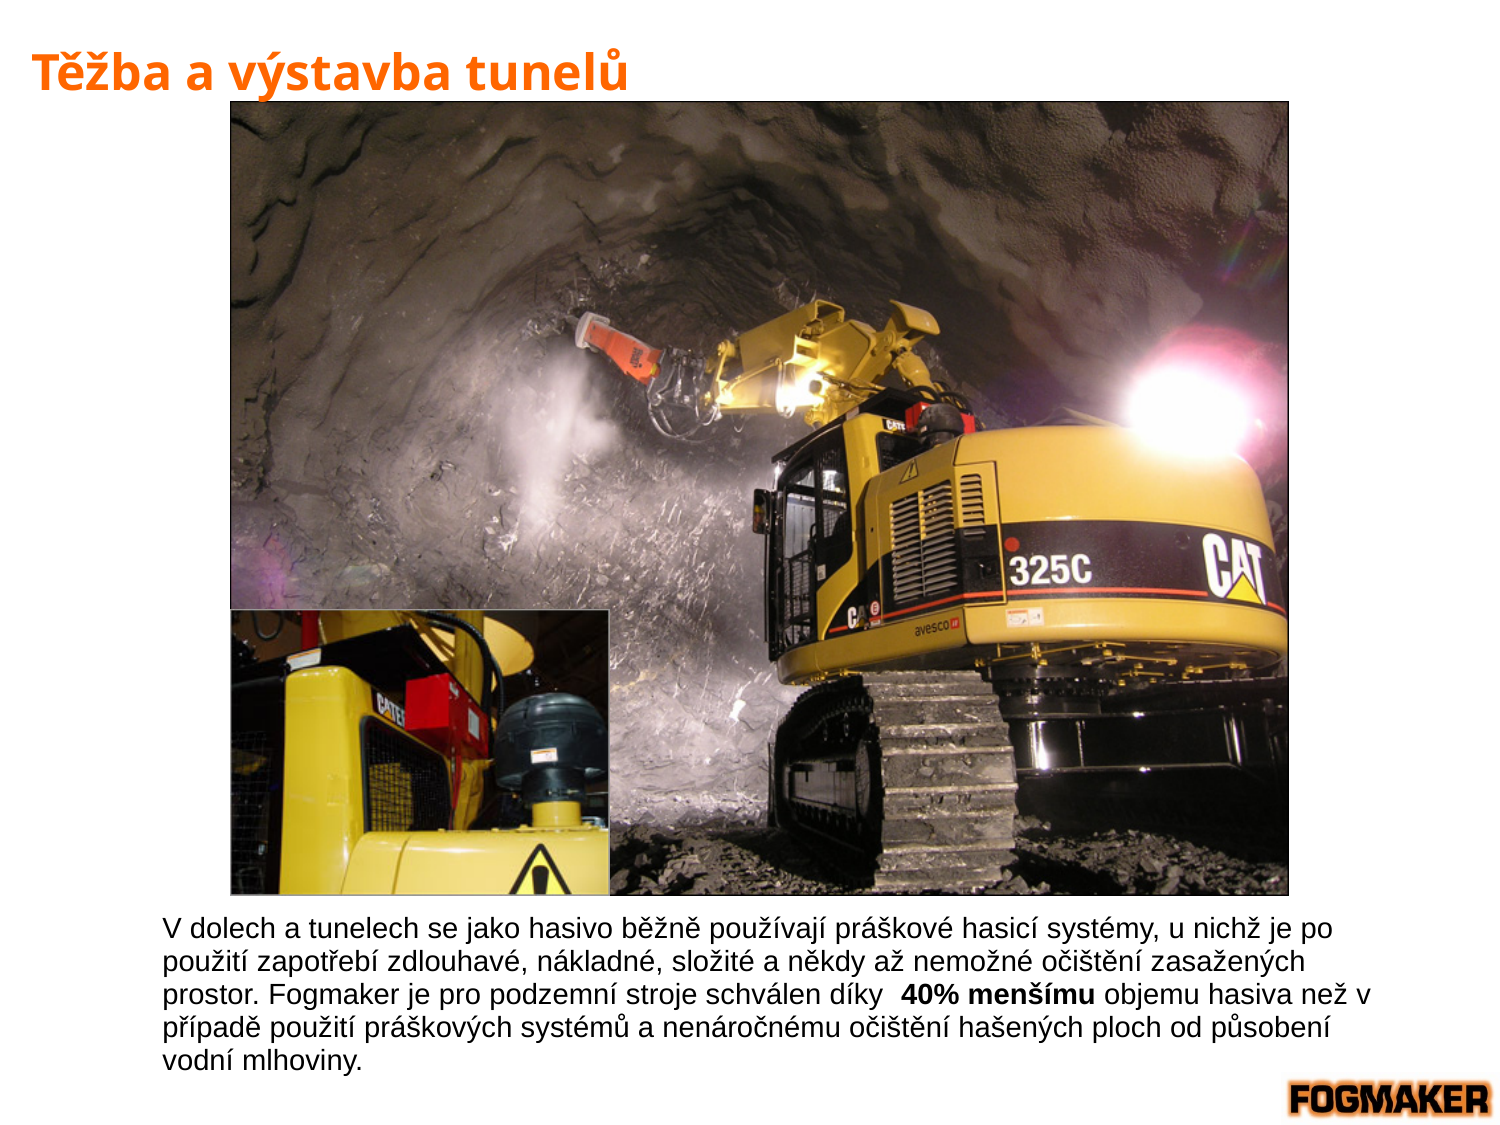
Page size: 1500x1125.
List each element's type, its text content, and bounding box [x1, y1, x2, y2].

text_box Těžba a výstavba tunelů [16, 29, 646, 113]
picture [230, 101, 1289, 896]
text_box V dolech a tunelech se jako hasivo běžně používají práškové hasicí systémy, u nichž je po použití zapotřebí zdlouhavé, nákladné, složité a někdy až nemožné očištění zasažených prostor. Fogmaker je pro podzemní stroje schválen díky 40% menšímu objemu hasiva než v případě použití práškových systémů a nenáročnému očištění hašených ploch od působení vodní mlhoviny. [147, 905, 1424, 1084]
picture [1281, 1072, 1500, 1125]
